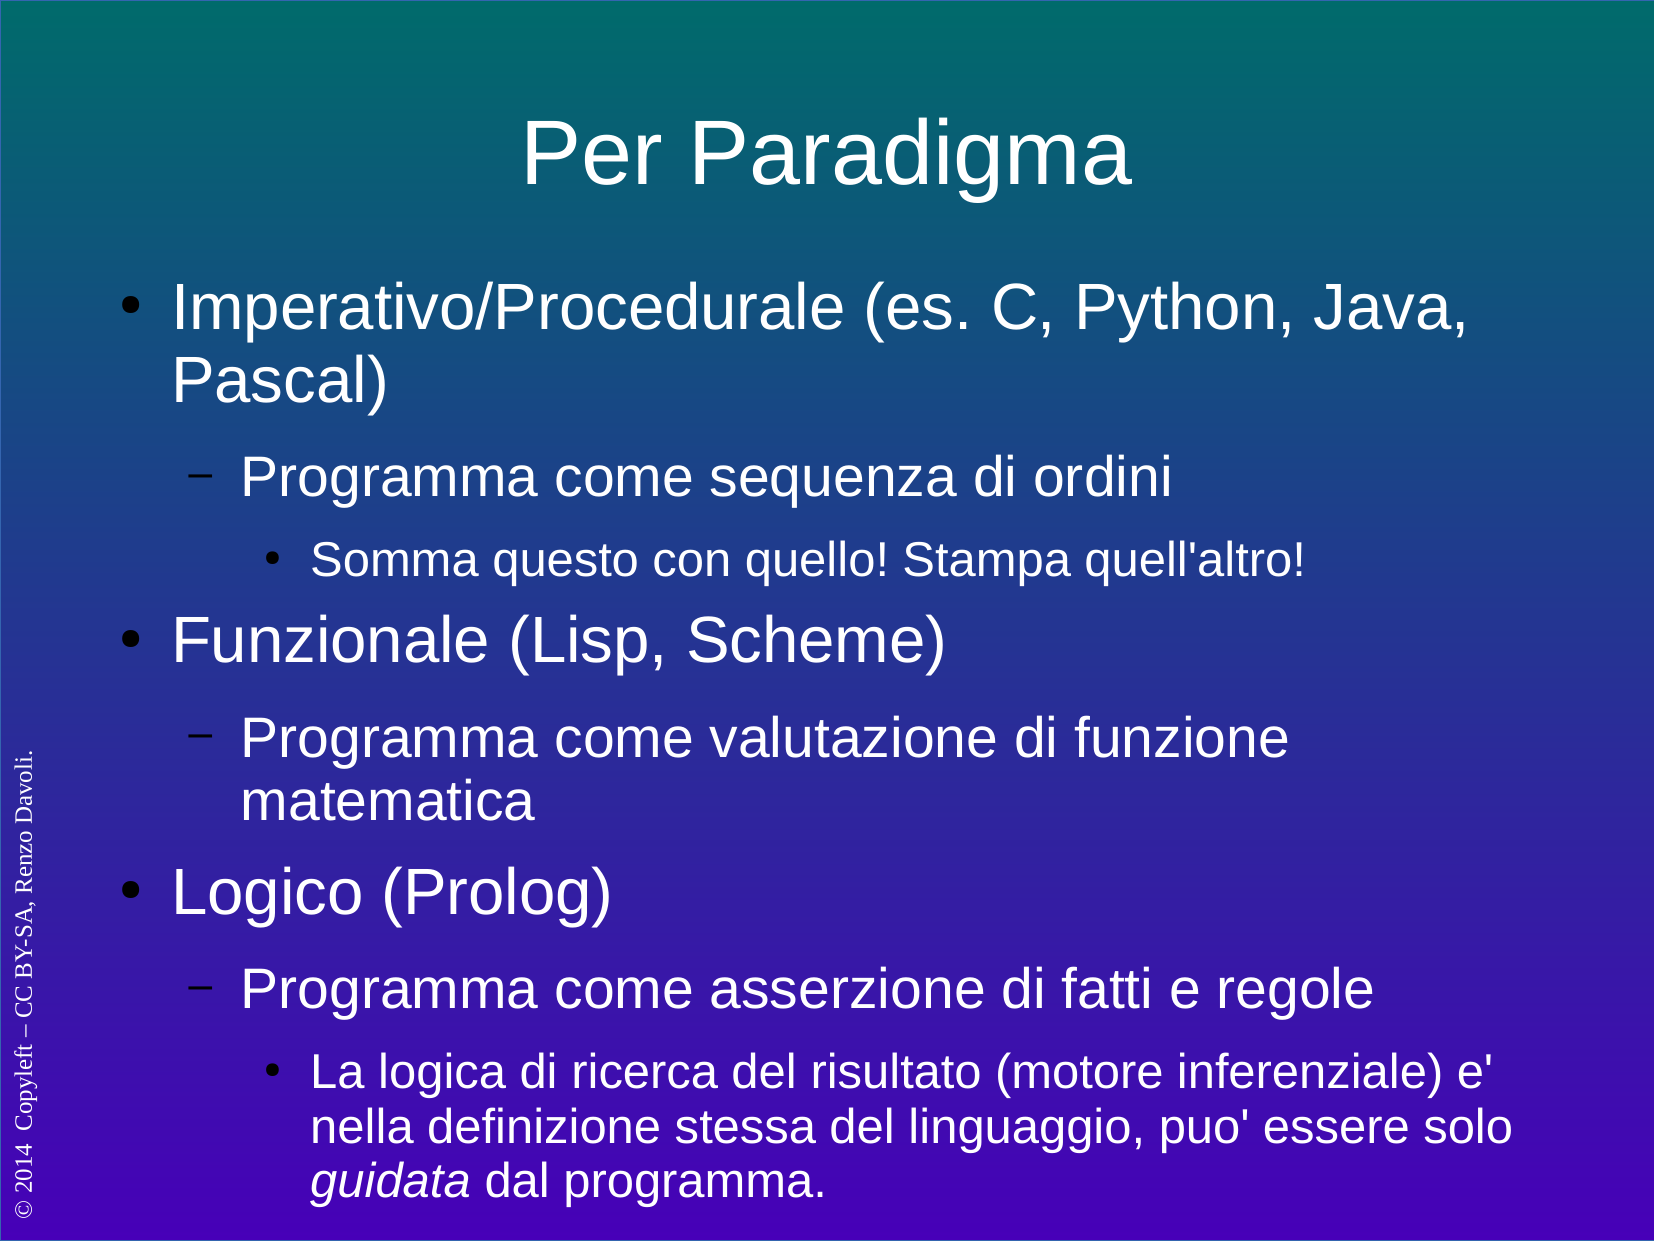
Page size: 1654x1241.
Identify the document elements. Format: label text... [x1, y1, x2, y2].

title Per Paradigma [82, 49, 1571, 257]
list Imperativo/Procedurale (es. C, Python, Java, Pascal) Programma come sequenza di ordini Somma questo con quello! Stampa quell'altro! Funzionale (Lisp, Scheme) Programma come valutazione di funzione matematica Logico (Prolog) Programma come asserzione di fatti e regole La logica di ricerca del risultato (motore inferenziale) e' nella definizione stessa del linguaggio, puo' essere solo guidata dal programma. [101, 270, 1591, 1216]
